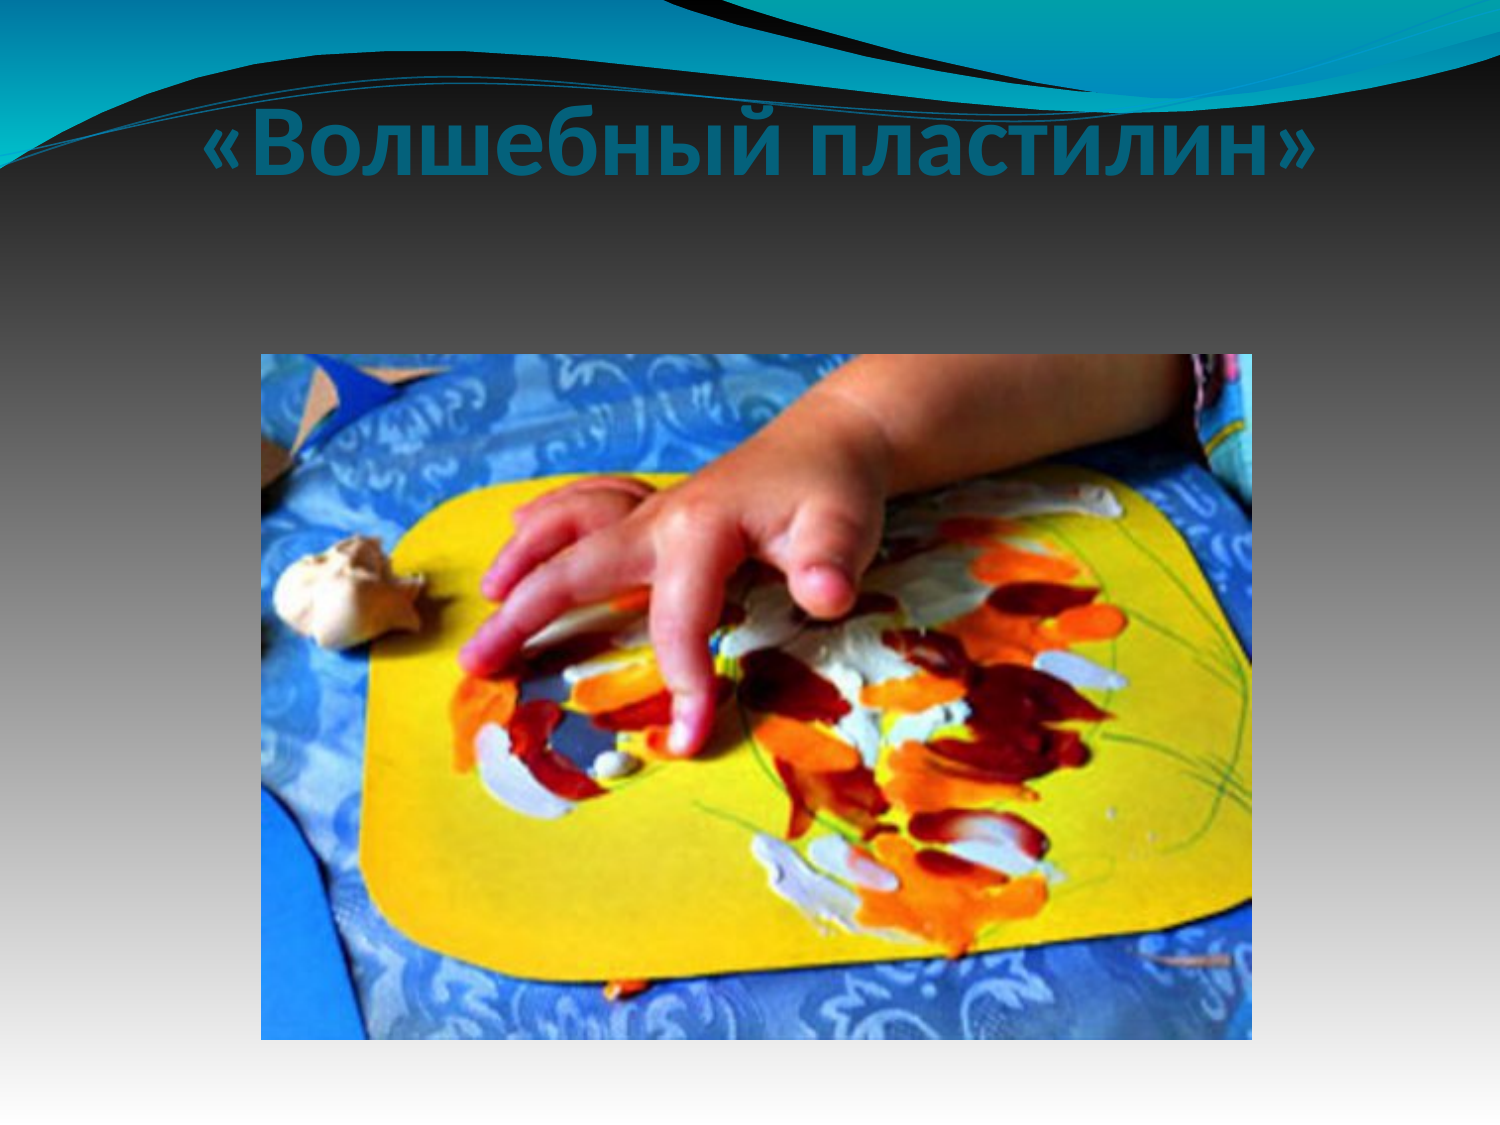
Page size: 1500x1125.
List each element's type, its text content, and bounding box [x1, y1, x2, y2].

picture [261, 354, 1252, 1040]
title «Волшебный пластилин» [100, 66, 1423, 308]
